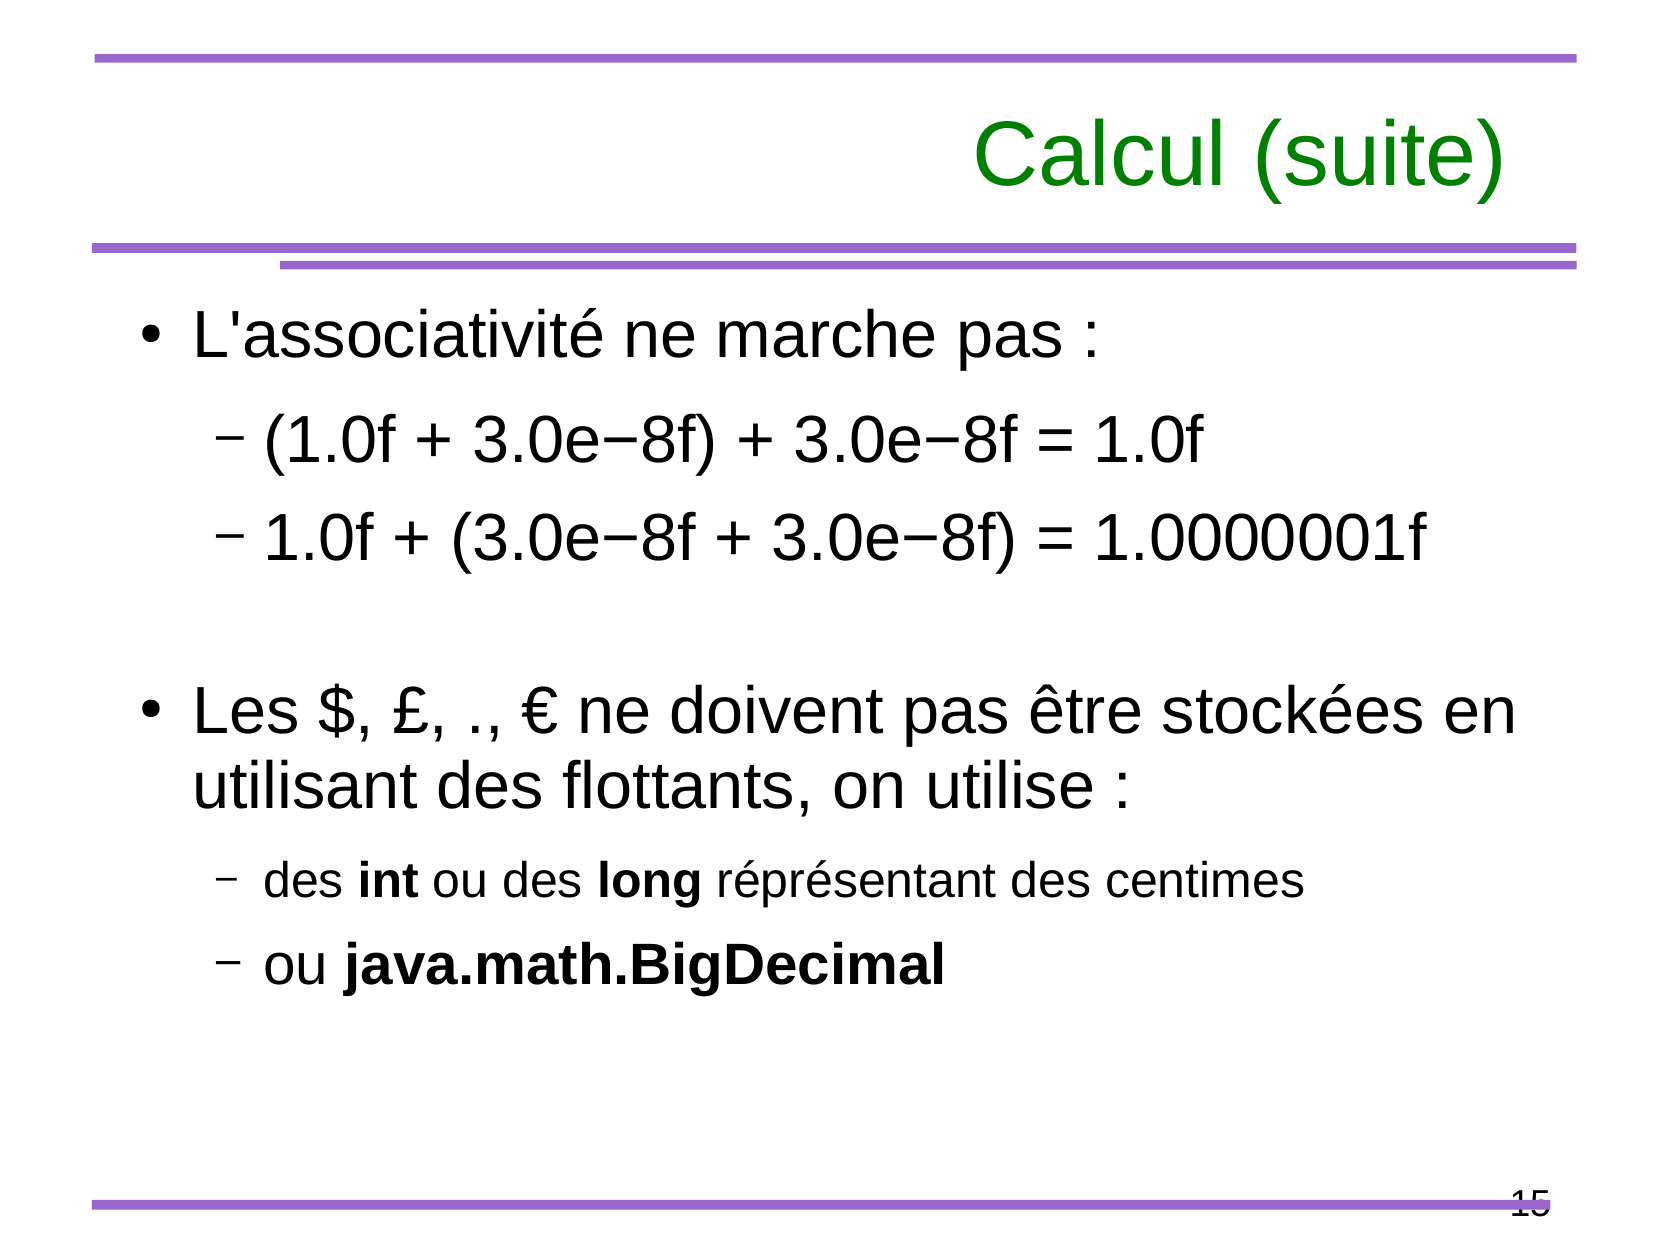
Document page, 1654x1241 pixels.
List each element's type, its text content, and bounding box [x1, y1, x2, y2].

list L'associativité ne marche pas : (1.0f + 3.0e−8f) + 3.0e−8f = 1.0f 1.0f + (3.0e−8f + 3.0e−8f) = 1.0000001f Les $, £, ., € ne doivent pas être stockées en utilisant des flottants, on utilise : des int ou des long réprésentant des centimes ou java.math.BigDecimal [121, 297, 1534, 1168]
title Calcul (suite) [121, 49, 1534, 257]
